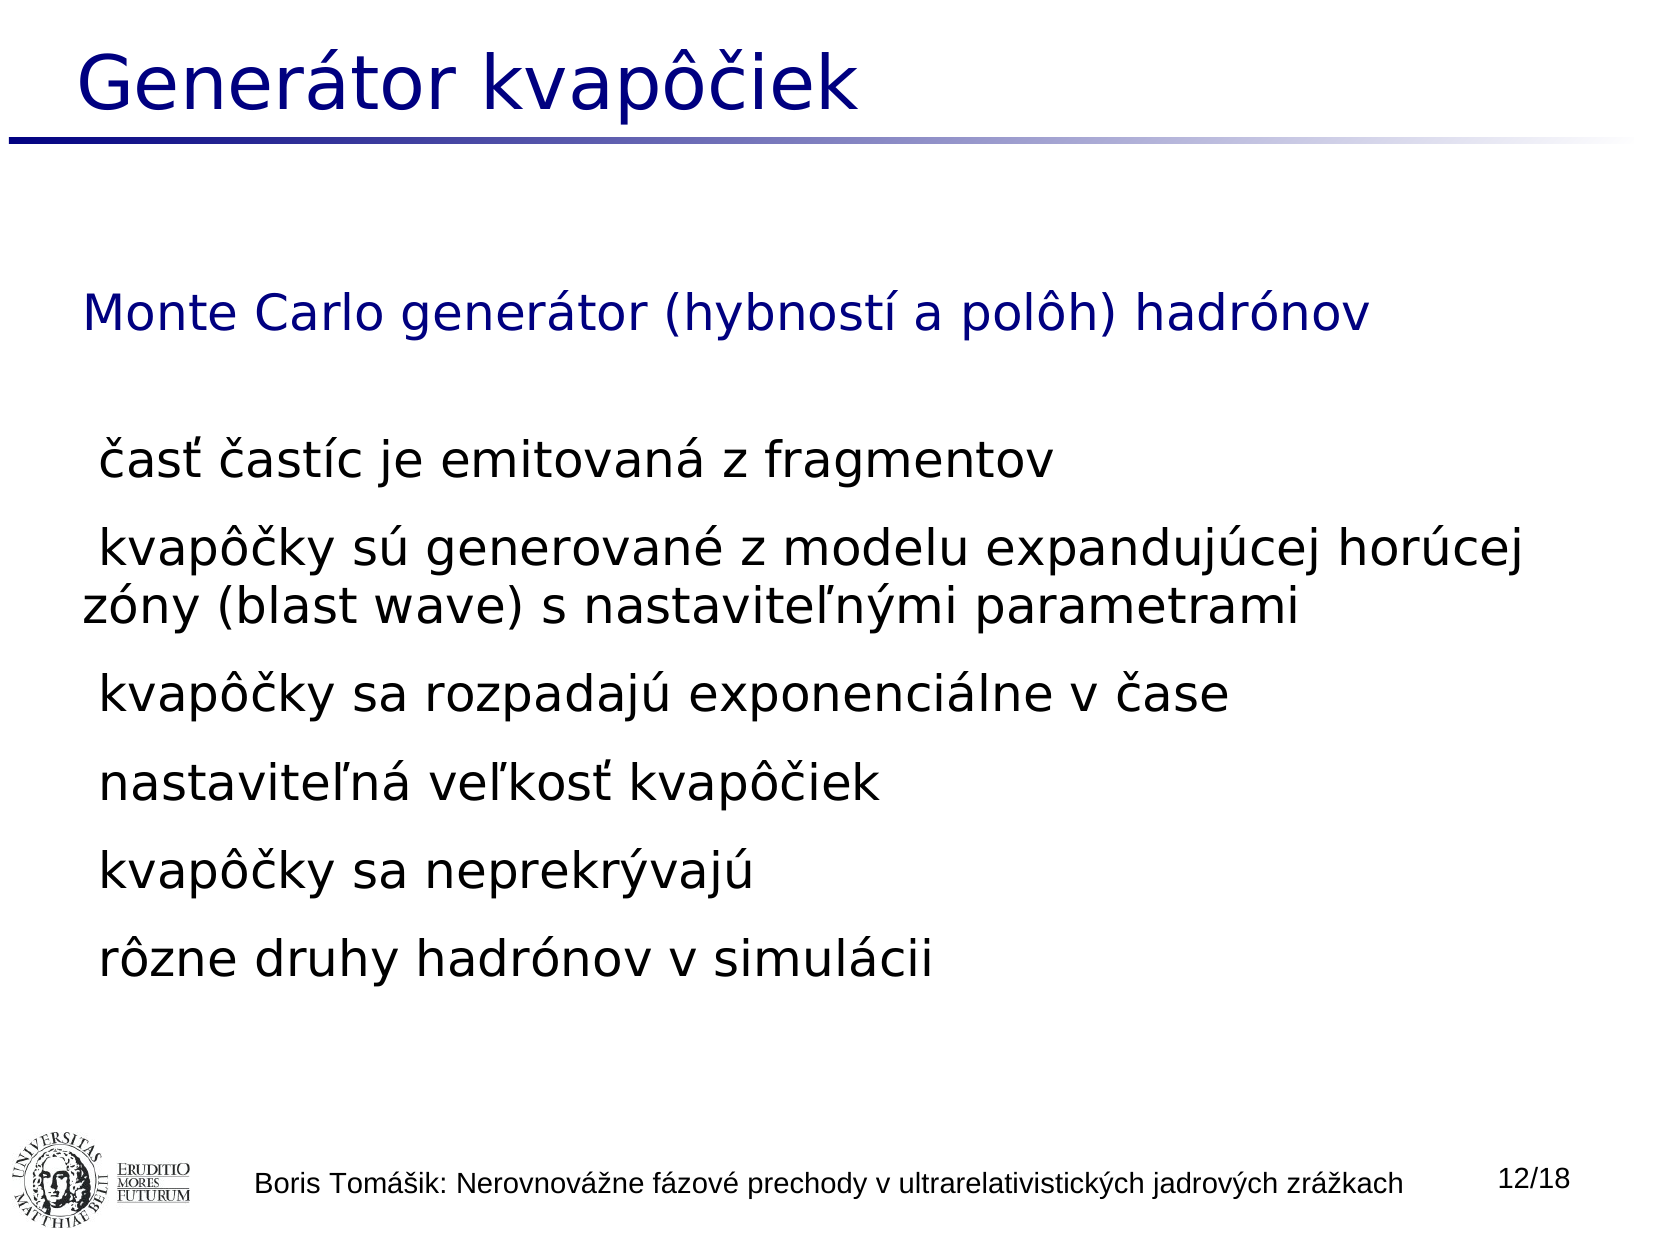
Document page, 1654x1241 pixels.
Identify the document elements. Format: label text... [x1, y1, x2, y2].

picture [12, 1132, 190, 1228]
title Generátor kvapôčiek [75, 17, 1565, 149]
subtitle Monte Carlo generátor (hybností a polôh) hadrónov časť častíc je emitovaná z fragmentov kvapôčky sú generované z modelu expandujúcej horúcej zóny (blast wave) s nastaviteľnými parametrami kvapôčky sa rozpadajú exponenciálne v čase nastaviteľná veľkosť kvapôčiek kvapôčky sa neprekrývajú rôzne druhy hadrónov v simulácii [82, 171, 1571, 1102]
